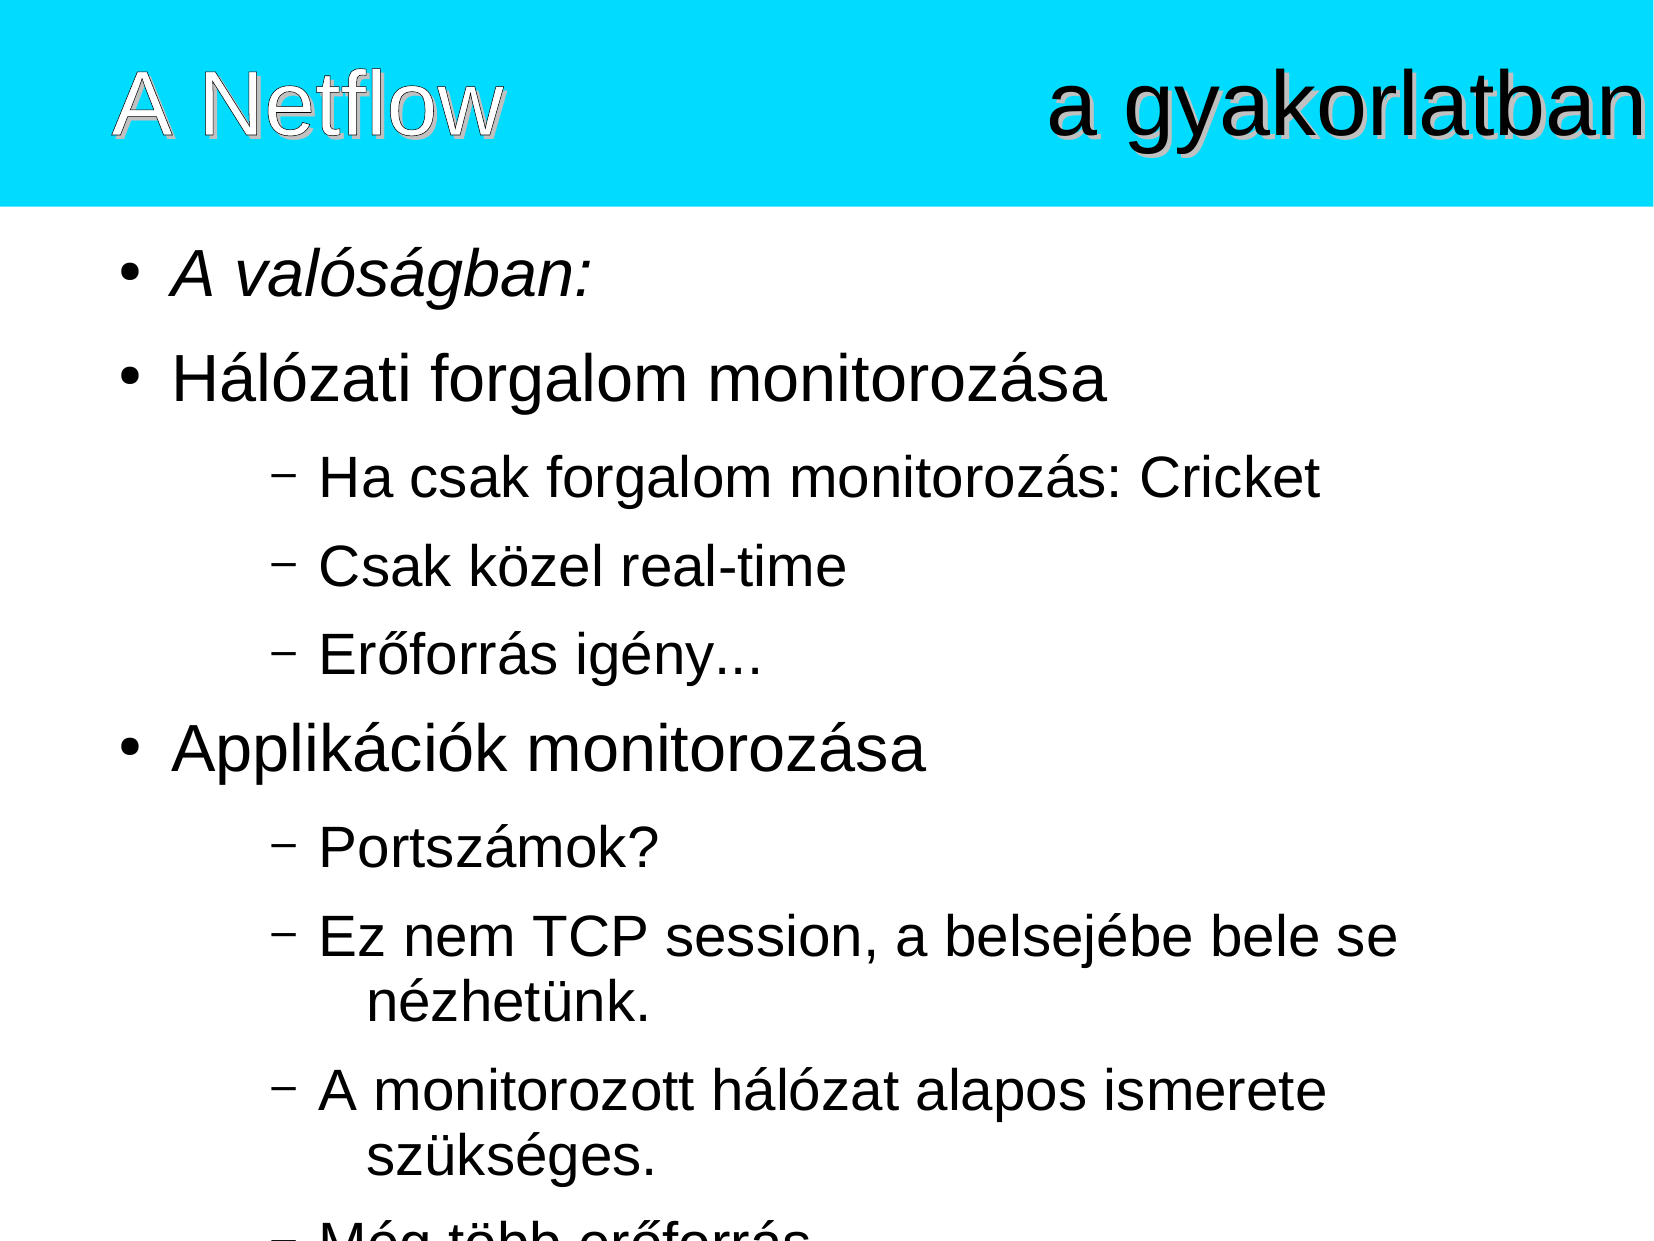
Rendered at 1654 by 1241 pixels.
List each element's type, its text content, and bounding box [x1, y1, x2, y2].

list A valóságban: Hálózati forgalom monitorozása Ha csak forgalom monitorozás: Cricket Csak közel real-time Erőforrás igény... Applikációk monitorozása Portszámok? Ez nem TCP session, a belsejébe bele se nézhetünk. A monitorozott hálózat alapos ismerete szükséges. Még több erőforrás... [82, 236, 1571, 1241]
title A Netflow a gyakorlatban [0, 0, 1654, 207]
